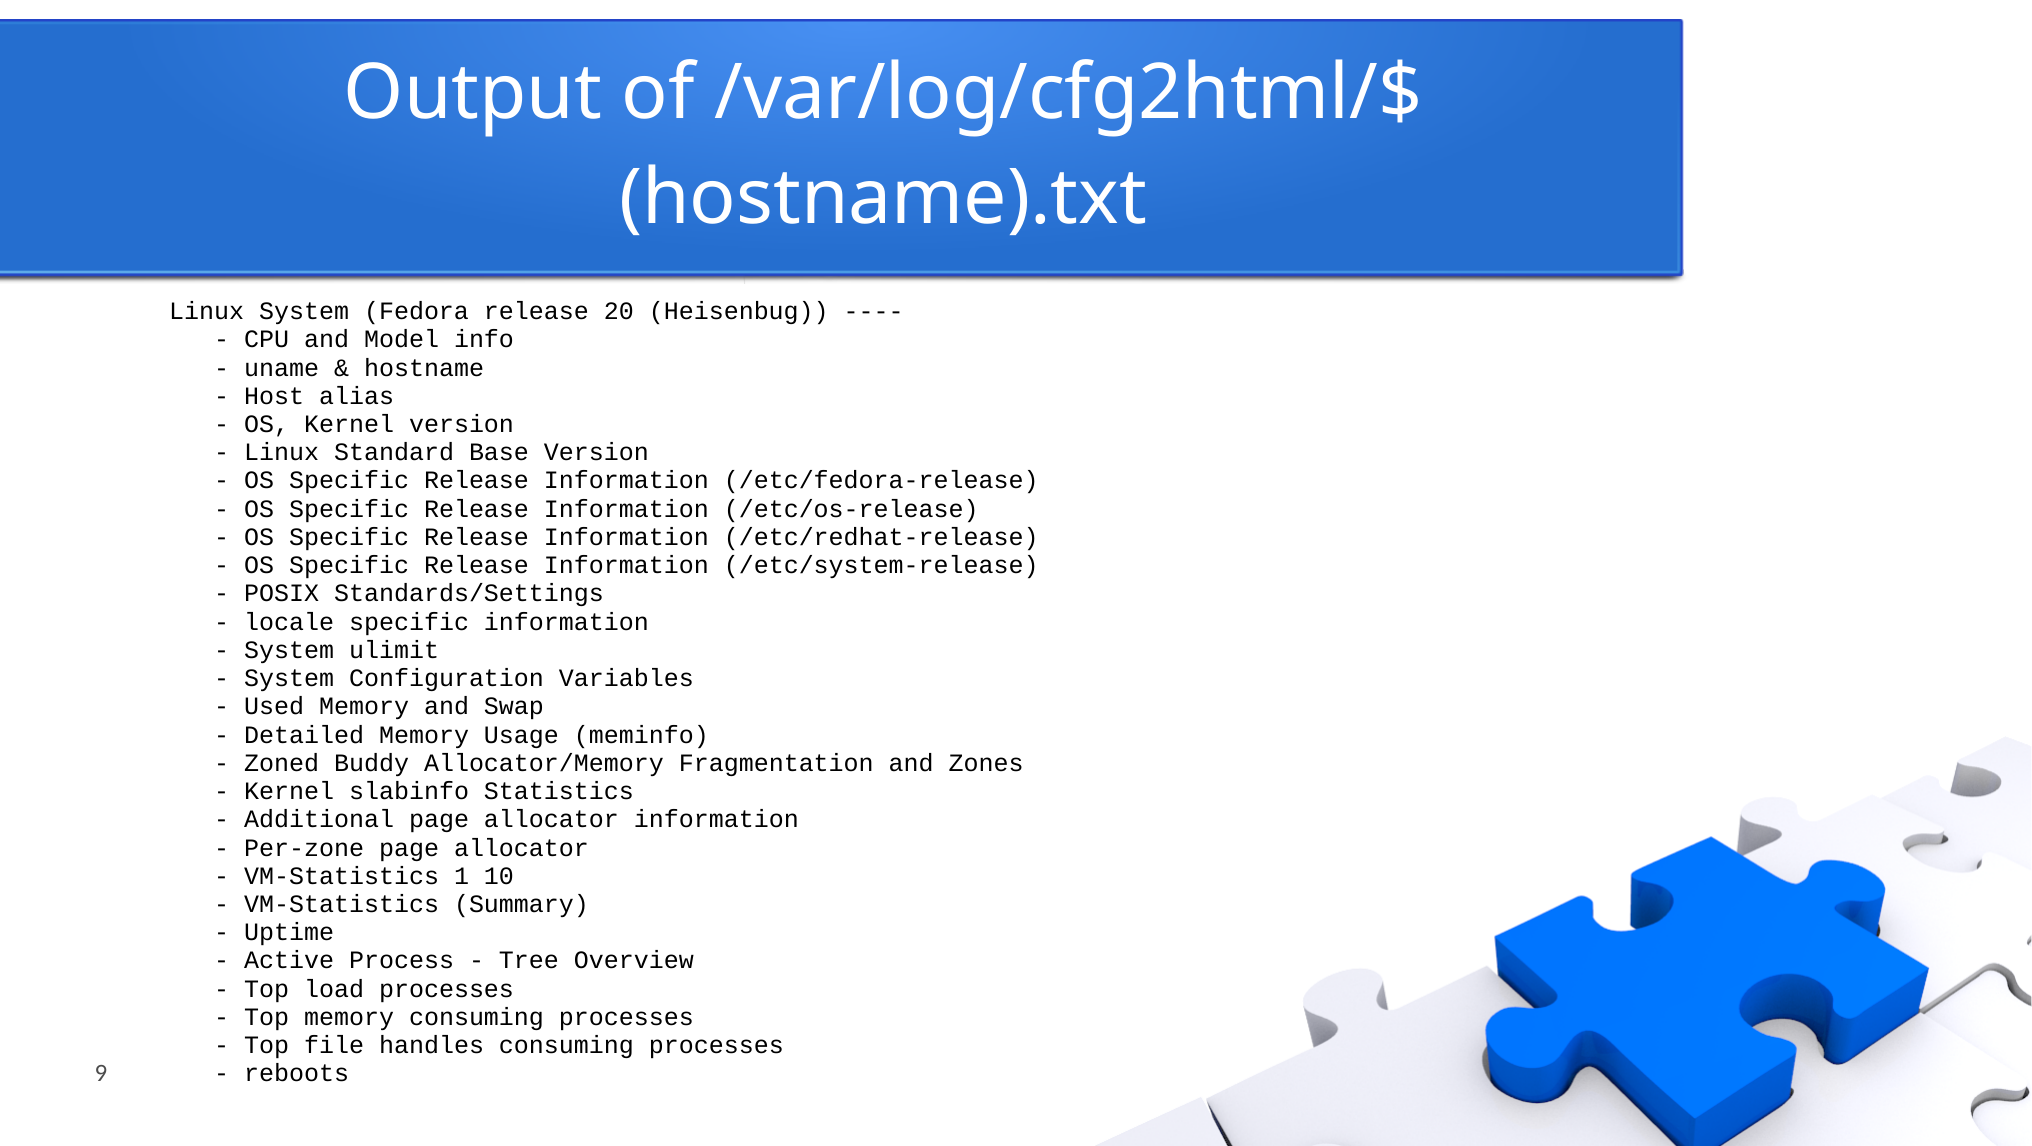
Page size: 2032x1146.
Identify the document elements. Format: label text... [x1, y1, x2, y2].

text_box Linux System (Fedora release 20 (Heisenbug)) ---- - CPU and Model info - uname & hostname - Host alias - OS, Kernel version - Linux Standard Base Version - OS Specific Release Information (/etc/fedora-release) - OS Specific Release Information (/etc/os-release) - OS Specific Release Information (/etc/redhat-release) - OS Specific Release Information (/etc/system-release) - POSIX Standards/Settings - locale specific information - System ulimit - System Configuration Variables - Used Memory and Swap - Detailed Memory Usage (meminfo) - Zoned Buddy Allocator/Memory Fragmentation and Zones - Kernel slabinfo Statistics - Additional page allocator information - Per-zone page allocator - VM-Statistics 1 10 - VM-Statistics (Summary) - Uptime - Active Process - Tree Overview - Top load processes - Top memory consuming processes - Top file handles consuming processes - reboots [94, 291, 1571, 1056]
picture [1071, 605, 2032, 1146]
picture [0, 19, 1689, 284]
title Output of /var/log/cfg2html/$(hostname).txt [101, 45, 1666, 237]
